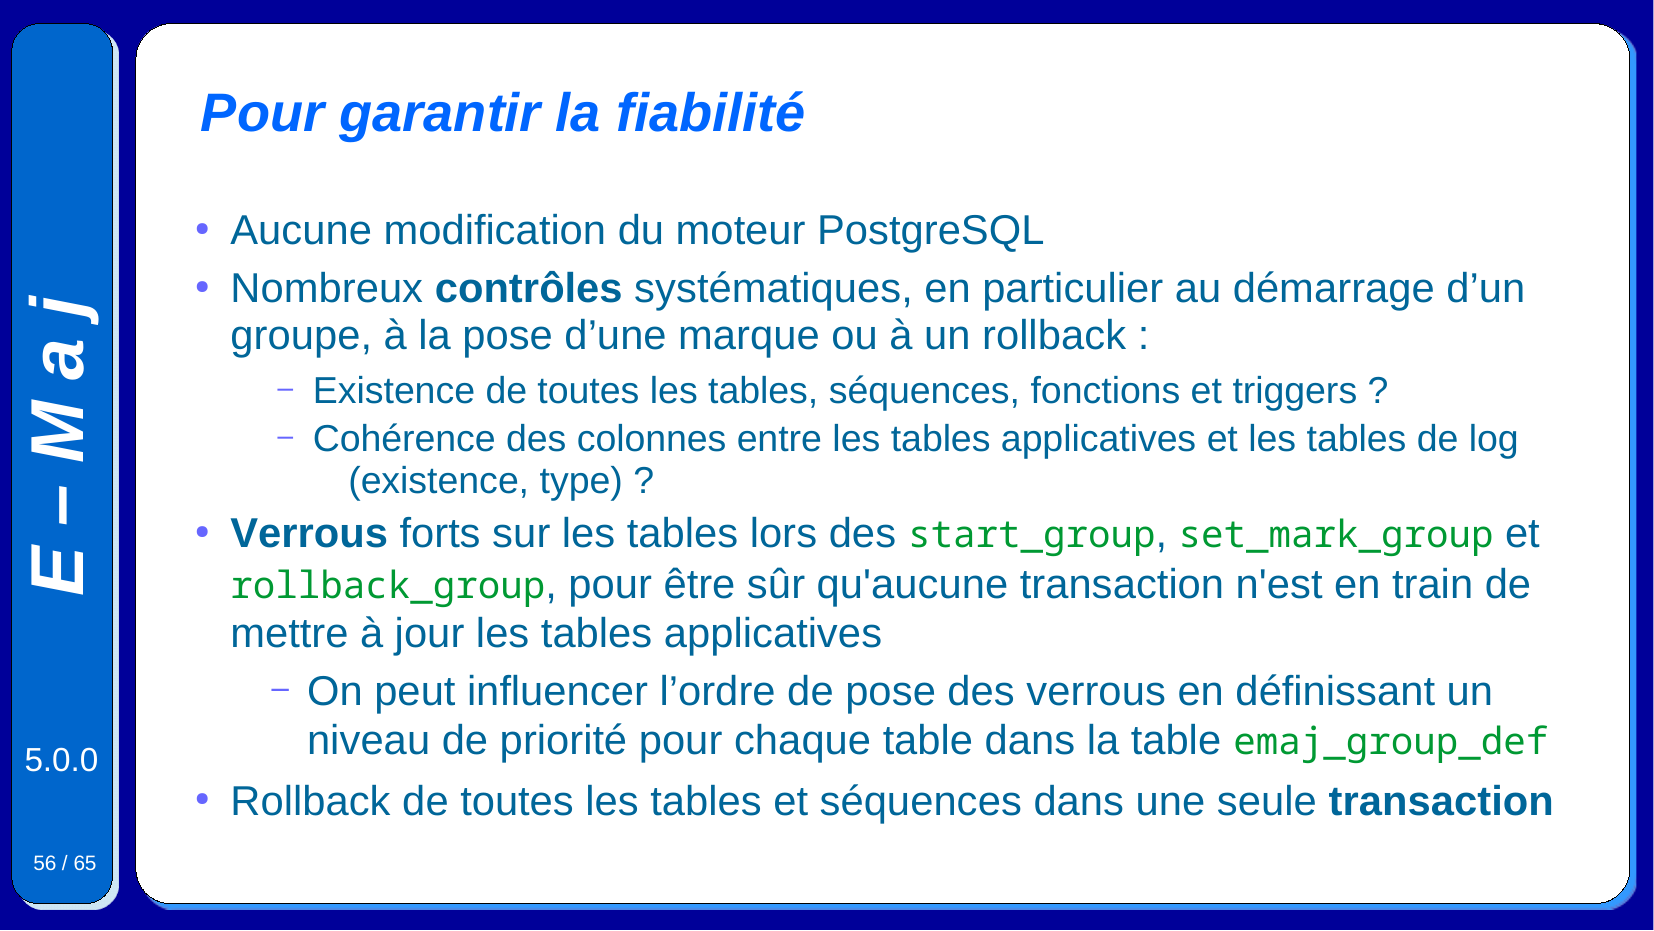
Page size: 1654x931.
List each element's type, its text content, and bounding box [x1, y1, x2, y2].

title Pour garantir la fiabilité [200, 34, 1575, 191]
list Aucune modification du moteur PostgreSQL Nombreux contrôles systématiques, en particulier au démarrage d’un groupe, à la pose d’une marque ou à un rollback : Existence de toutes les tables, séquences, fonctions et triggers ? Cohérence des colonnes entre les tables applicatives et les tables de log (existence, type) ? Verrous forts sur les tables lors des start_group, set_mark_group et rollback_group, pour être sûr qu'aucune transaction n'est en train de mettre à jour les tables applicatives On peut influencer l’ordre de pose des verrous en définissant un niveau de priorité pour chaque table dans la table emaj_group_def Rollback de toutes les tables et séquences dans une seule transaction [177, 206, 1587, 827]
